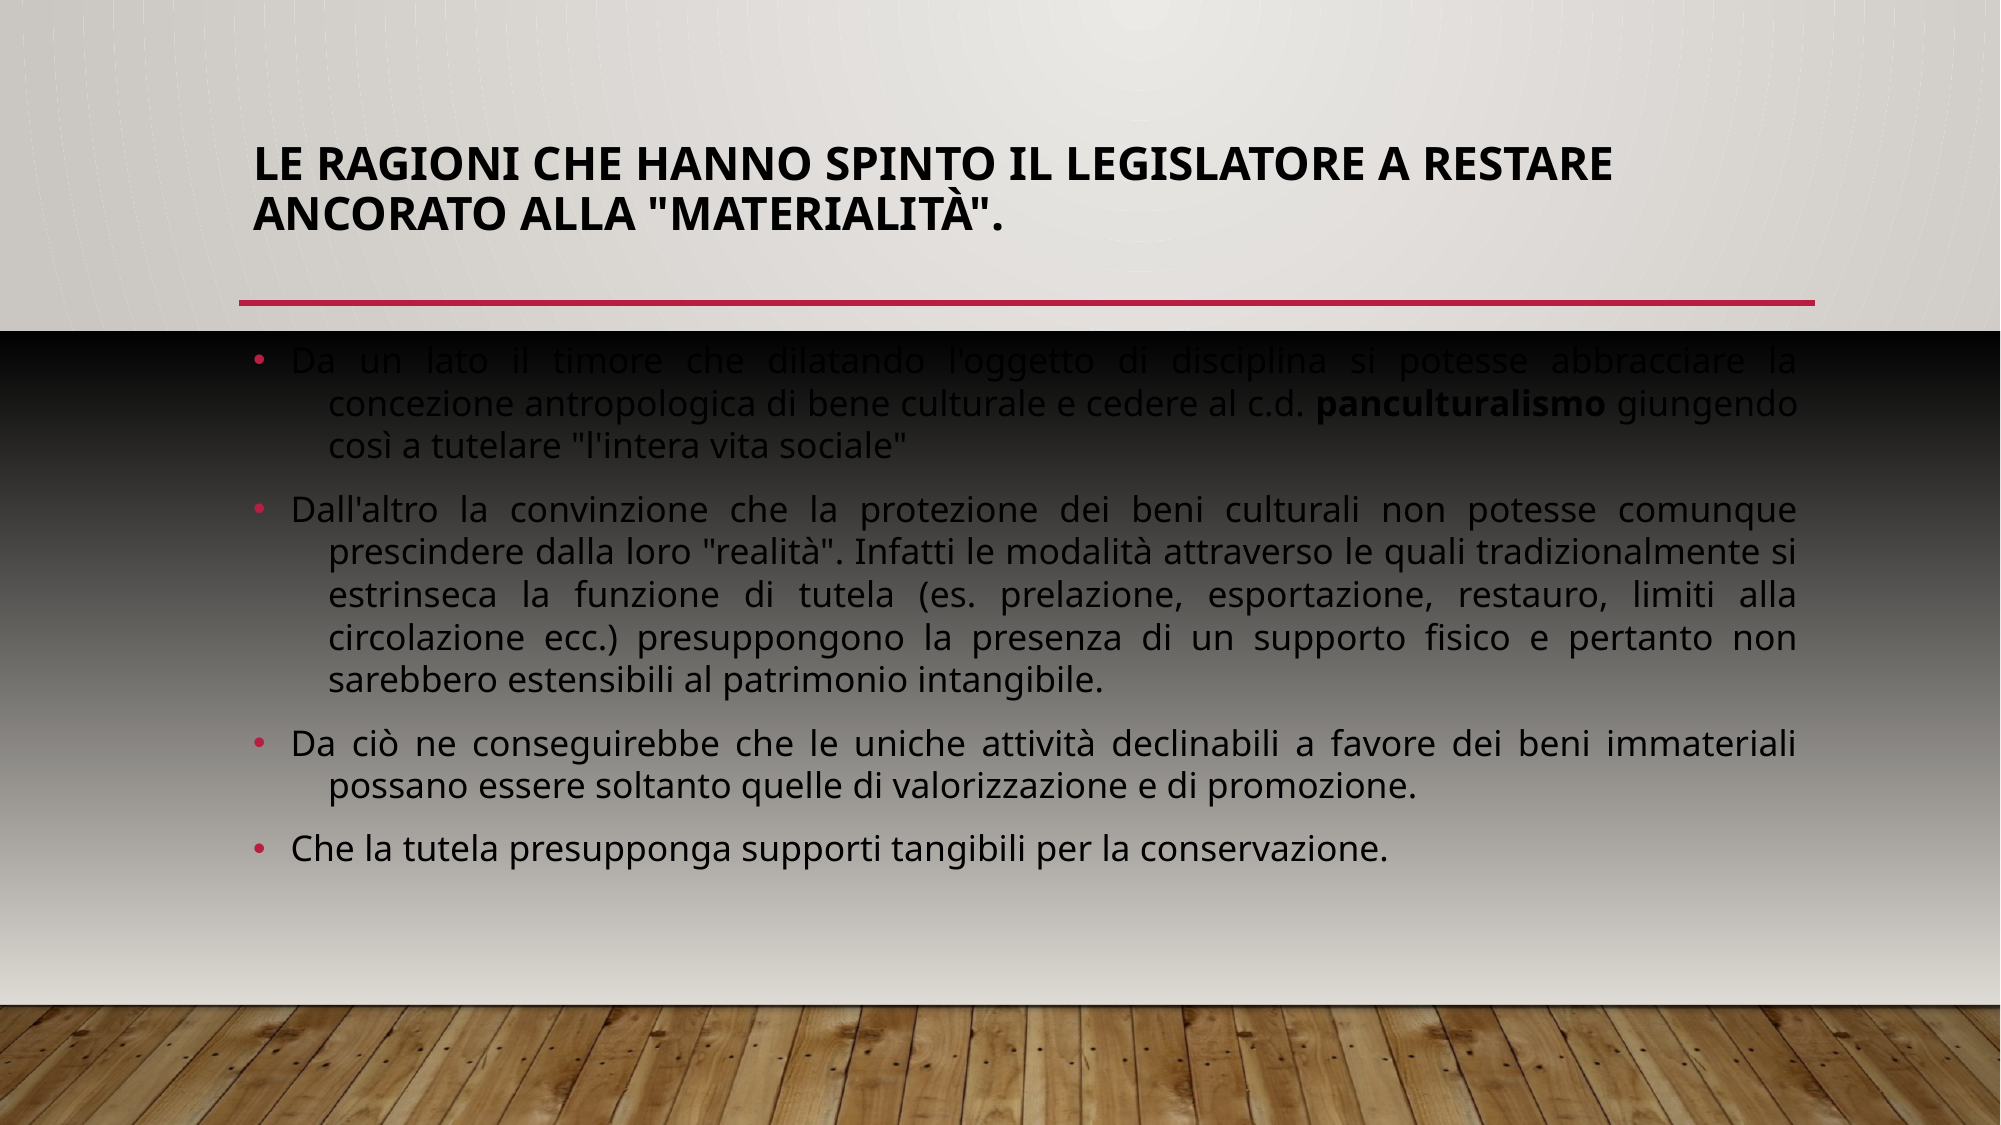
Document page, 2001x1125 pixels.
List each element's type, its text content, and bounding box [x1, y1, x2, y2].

list Da un lato il timore che dilatando l'oggetto di disciplina si potesse abbracciare la concezione antropologica di bene culturale e cedere al c.d. panculturalismo giungendo così a tutelare "l'intera vita sociale" Dall'altro la convinzione che la protezione dei beni culturali non potesse comunque prescindere dalla loro "realità". Infatti le modalità attraverso le quali tradizionalmente si estrinseca la funzione di tutela (es. prelazione, esportazione, restauro, limiti alla circolazione ecc.) presuppongono la presenza di un supporto fisico e pertanto non sarebbero estensibili al patrimonio intangibile. Da ciò ne conseguirebbe che le uniche attività declinabili a favore dei beni immateriali possano essere soltanto quelle di valorizzazione e di promozione. Che la tutela presupponga supporti tangibili per la conservazione. [238, 330, 1814, 897]
title Le ragioni che hanno spinto il legislatore a restare ancorato alla "materialità". [238, 83, 1814, 305]
